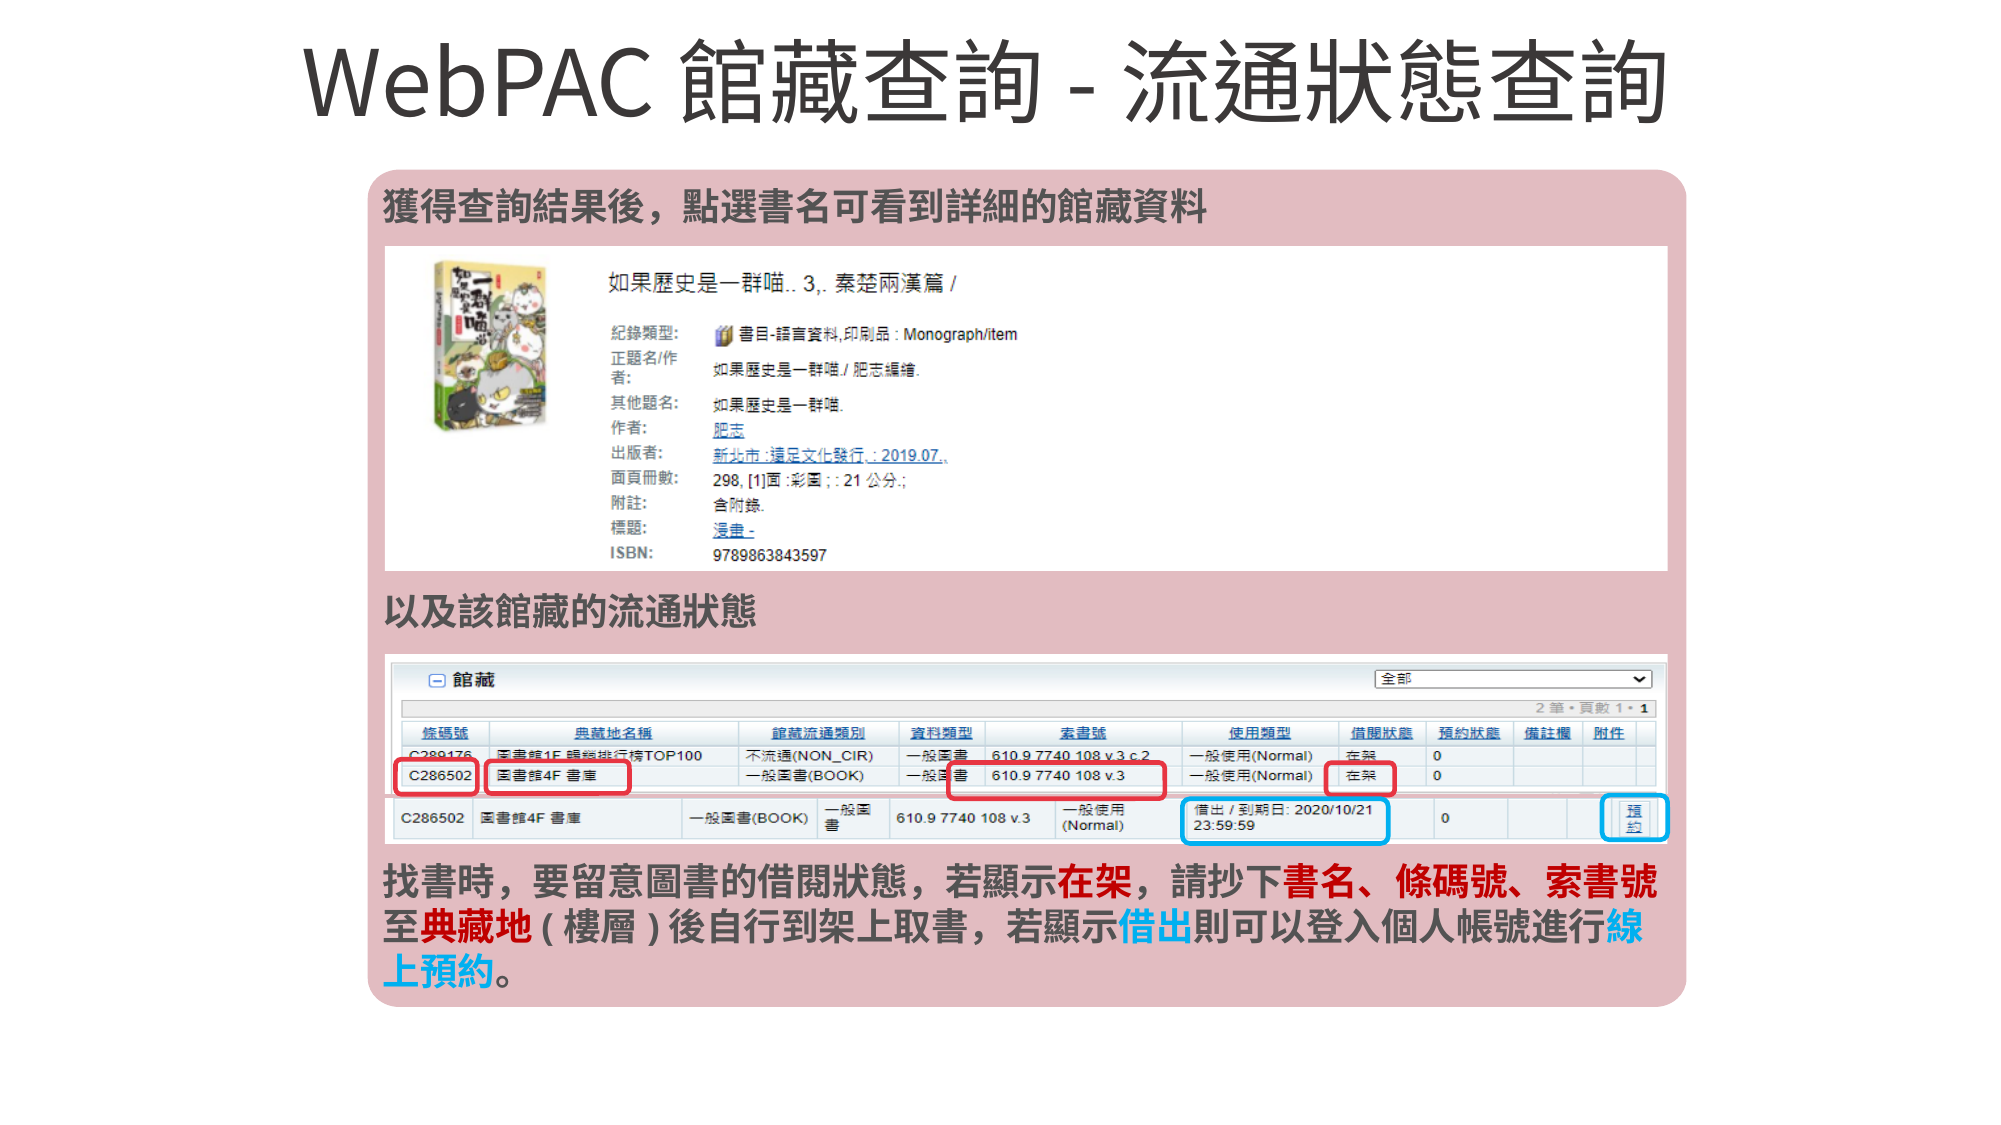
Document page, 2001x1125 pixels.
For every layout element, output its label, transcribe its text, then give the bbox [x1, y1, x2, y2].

picture [1388, 798, 1668, 844]
picture [1329, 766, 1392, 792]
title WebPAC館藏查詢-流通狀態查詢 [123, 29, 1849, 144]
picture [384, 246, 1668, 571]
picture [489, 764, 627, 791]
picture [398, 762, 475, 791]
picture [951, 765, 1162, 794]
picture [384, 798, 1183, 844]
text_box 獲得查詢結果後，點選書名可看到詳細的館藏資料 以及該館藏的流通狀態 找書時，要留意圖書的借閱狀態，若顯示在架，請抄下書名、條碼號、索書號至典藏地(樓層)後自行到架上取書，若顯示借出則可以登入個人帳號進行線上預約。 [367, 169, 1687, 1007]
picture [384, 654, 1668, 794]
picture [1605, 798, 1665, 837]
picture [1185, 802, 1385, 840]
